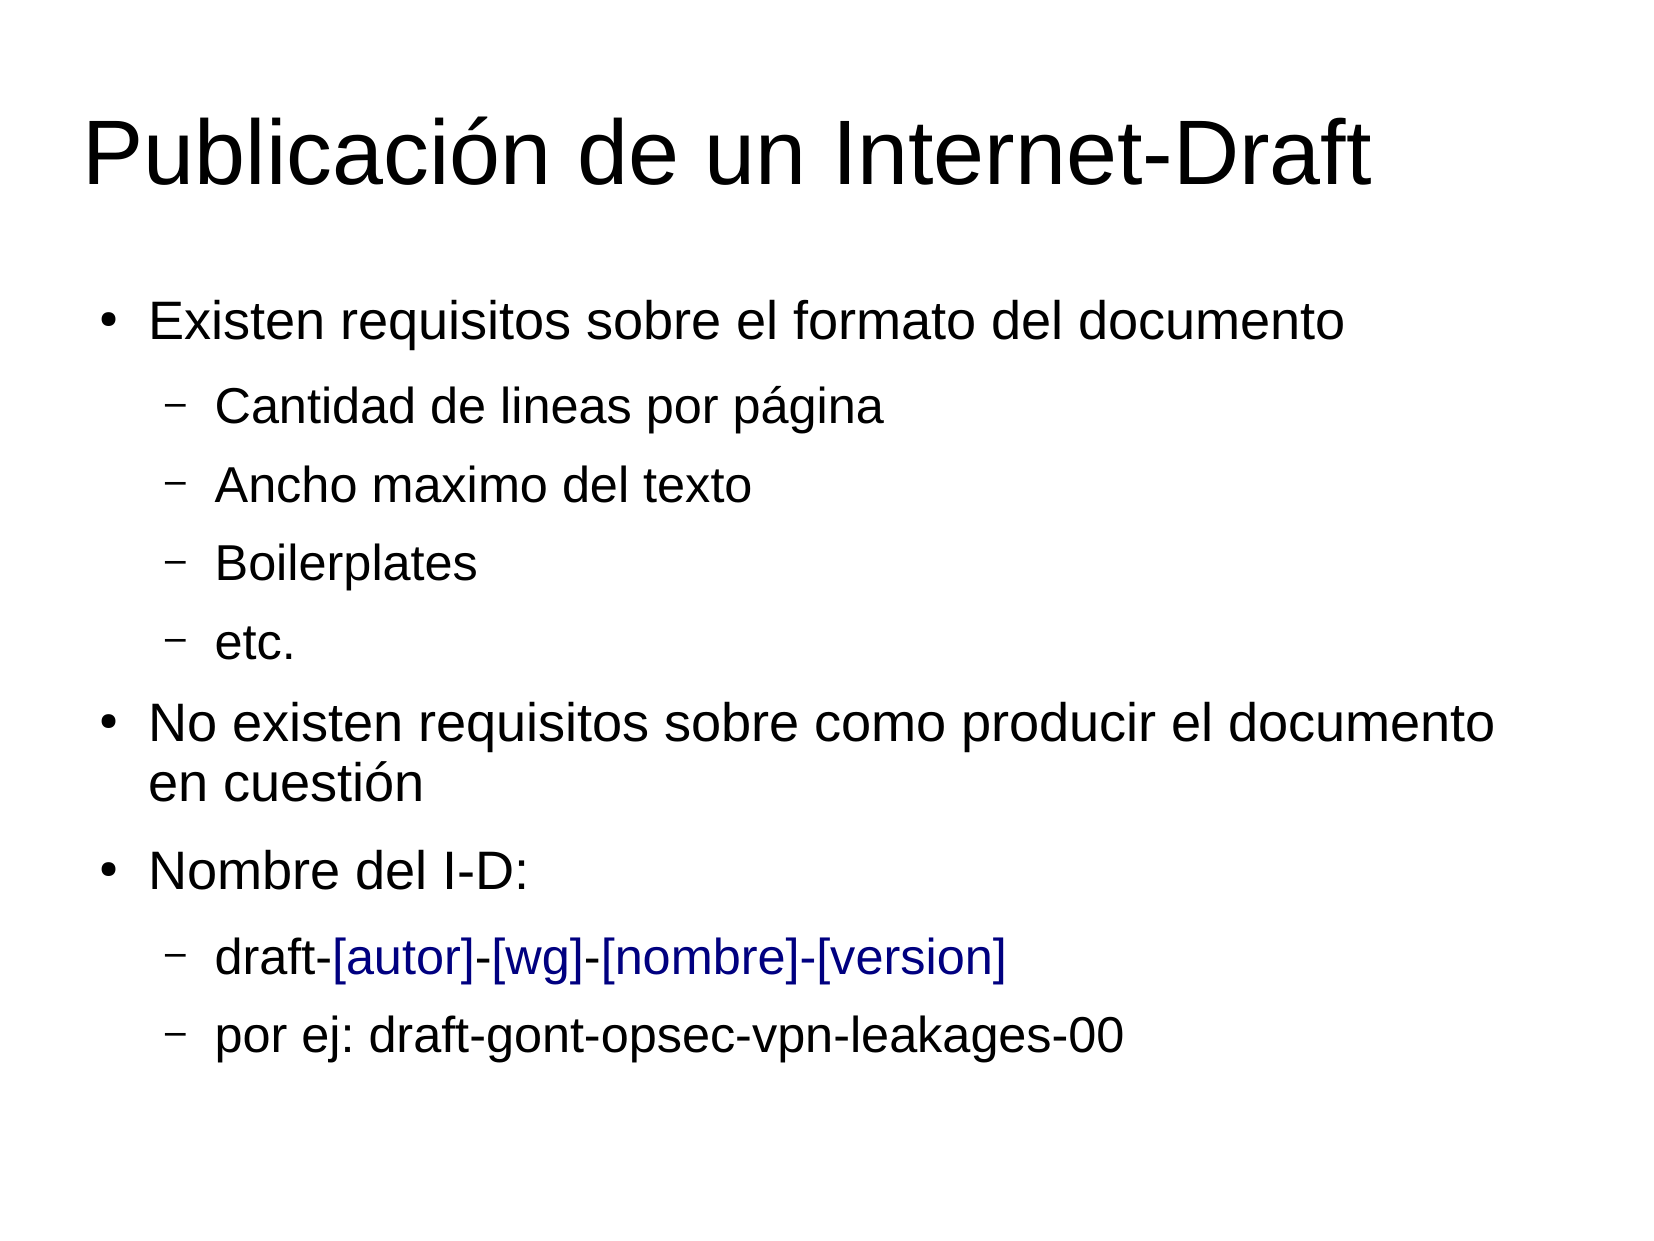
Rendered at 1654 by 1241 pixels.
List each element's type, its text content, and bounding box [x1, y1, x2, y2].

title Publicación de un Internet-Draft [82, 49, 1571, 257]
list Existen requisitos sobre el formato del documento Cantidad de lineas por página Ancho maximo del texto Boilerplates etc. No existen requisitos sobre como producir el documento en cuestión Nombre del I-D: draft-[autor]-[wg]-[nombre]-[version] por ej: draft-gont-opsec-vpn-leakages-00 [82, 290, 1538, 1066]
